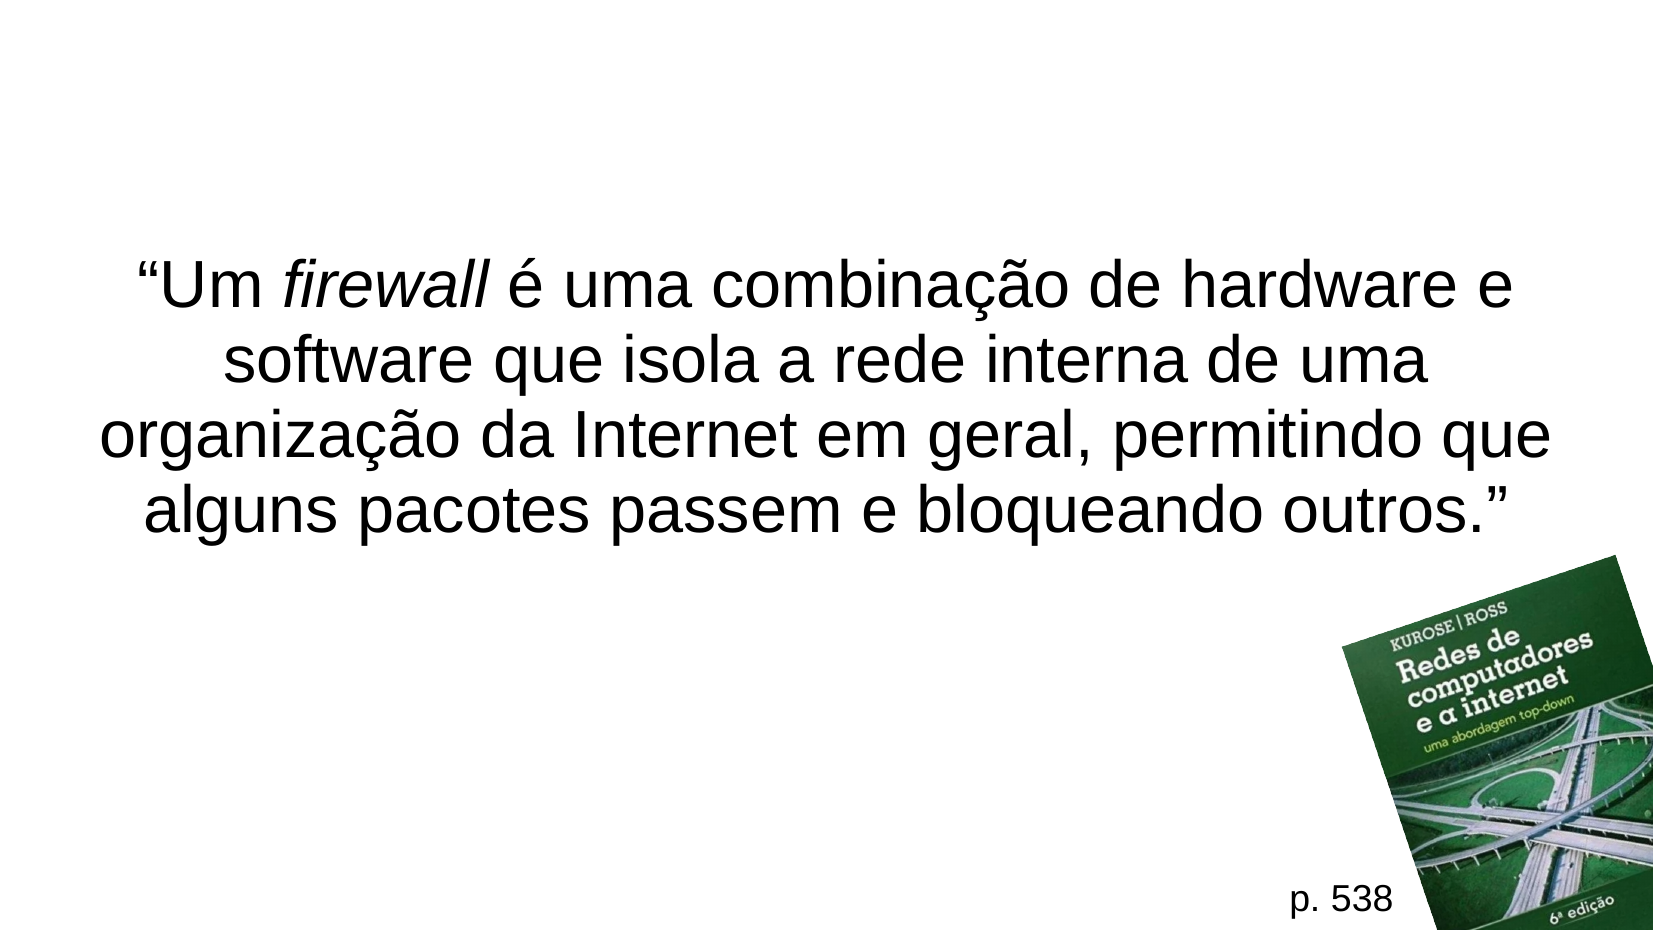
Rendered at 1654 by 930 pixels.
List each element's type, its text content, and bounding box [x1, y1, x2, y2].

text_box p. 538 [1274, 869, 1409, 927]
subtitle “Um firewall é uma combinação de hardware e software que isola a rede interna de uma organização da Internet em geral, permitindo que alguns pacotes passem e bloqueando outros.” [82, 37, 1571, 757]
picture [1341, 554, 1653, 930]
